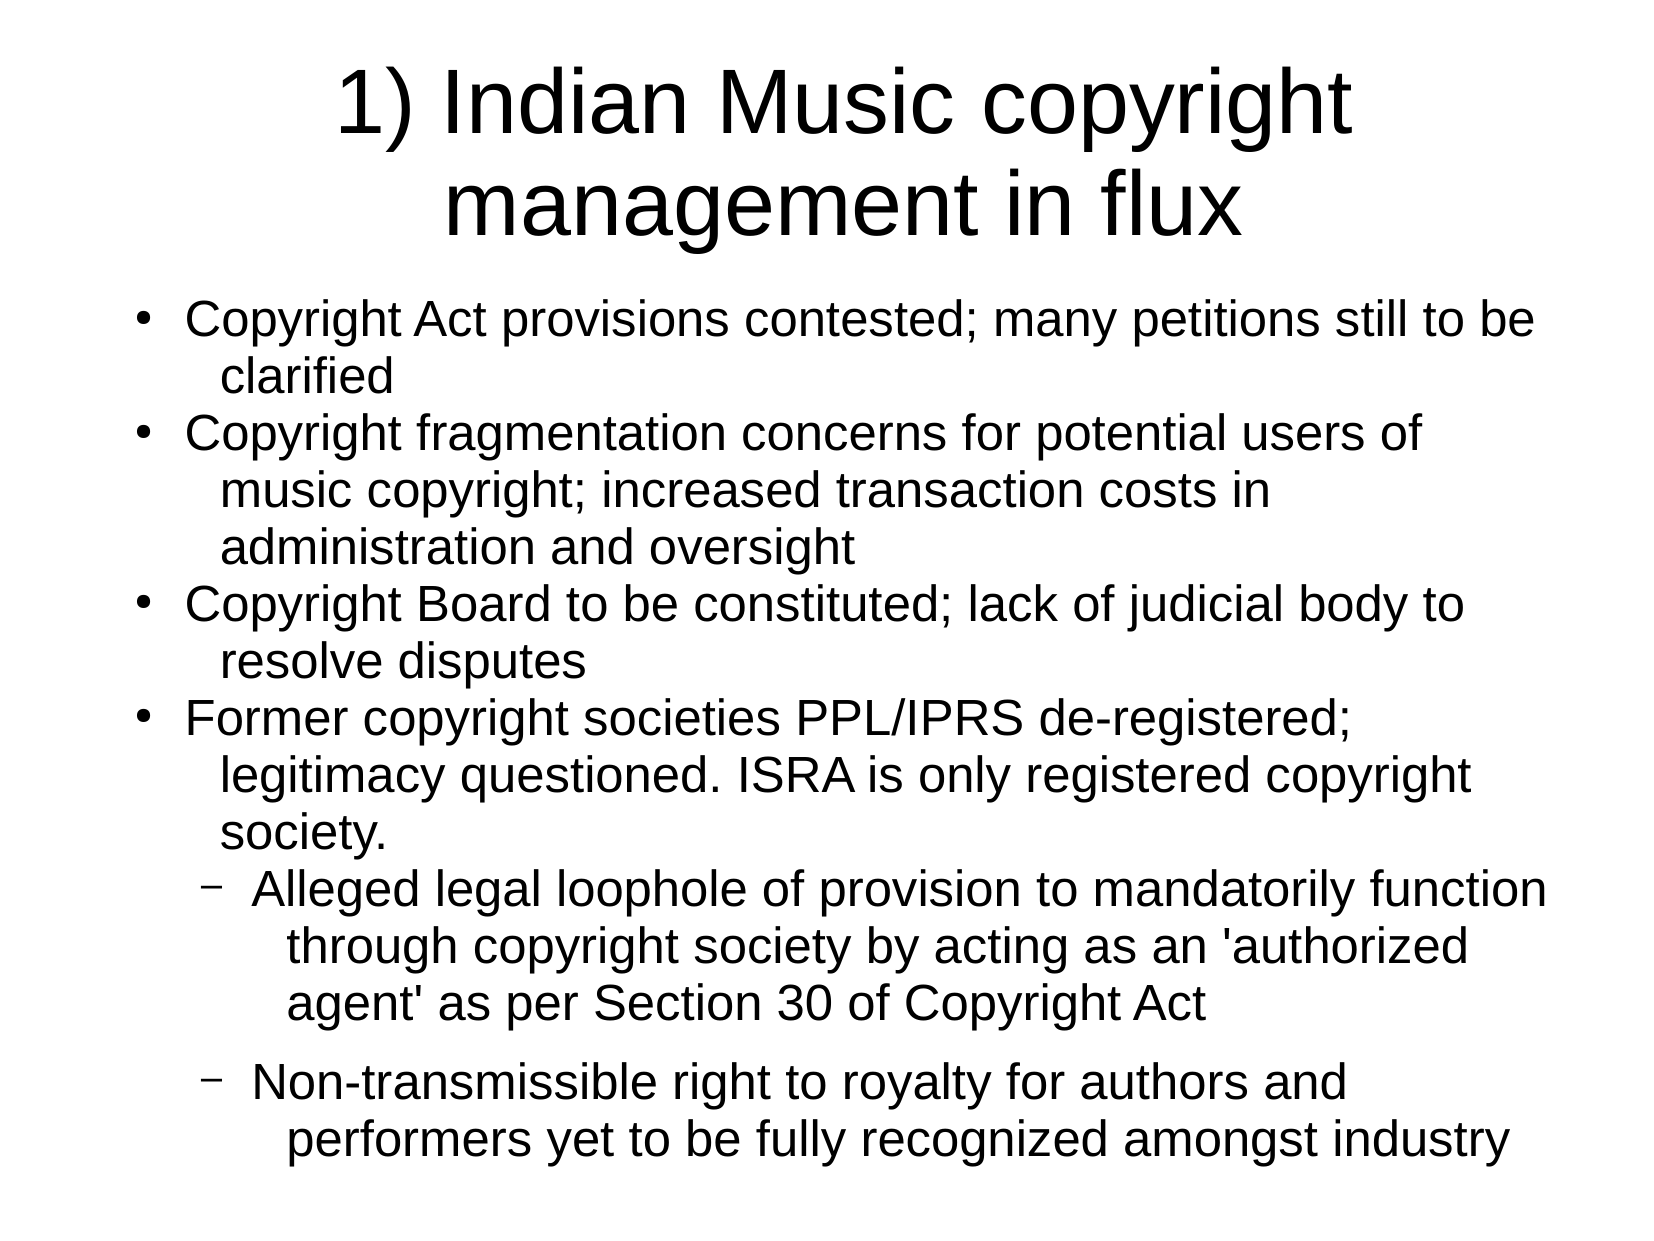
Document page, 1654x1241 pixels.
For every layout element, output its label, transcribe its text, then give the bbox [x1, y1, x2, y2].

title 1) Indian Music copyright management in flux [82, 49, 1571, 257]
list Copyright Act provisions contested; many petitions still to be clarified Copyright fragmentation concerns for potential users of music copyright; increased transaction costs in administration and oversight Copyright Board to be constituted; lack of judicial body to resolve disputes Former copyright societies PPL/IPRS de-registered; legitimacy questioned. ISRA is only registered copyright society. Alleged legal loophole of provision to mandatorily function through copyright society by acting as an 'authorized agent' as per Section 30 of Copyright Act Non-transmissible right to royalty for authors and performers yet to be fully recognized amongst industry [82, 290, 1571, 1171]
